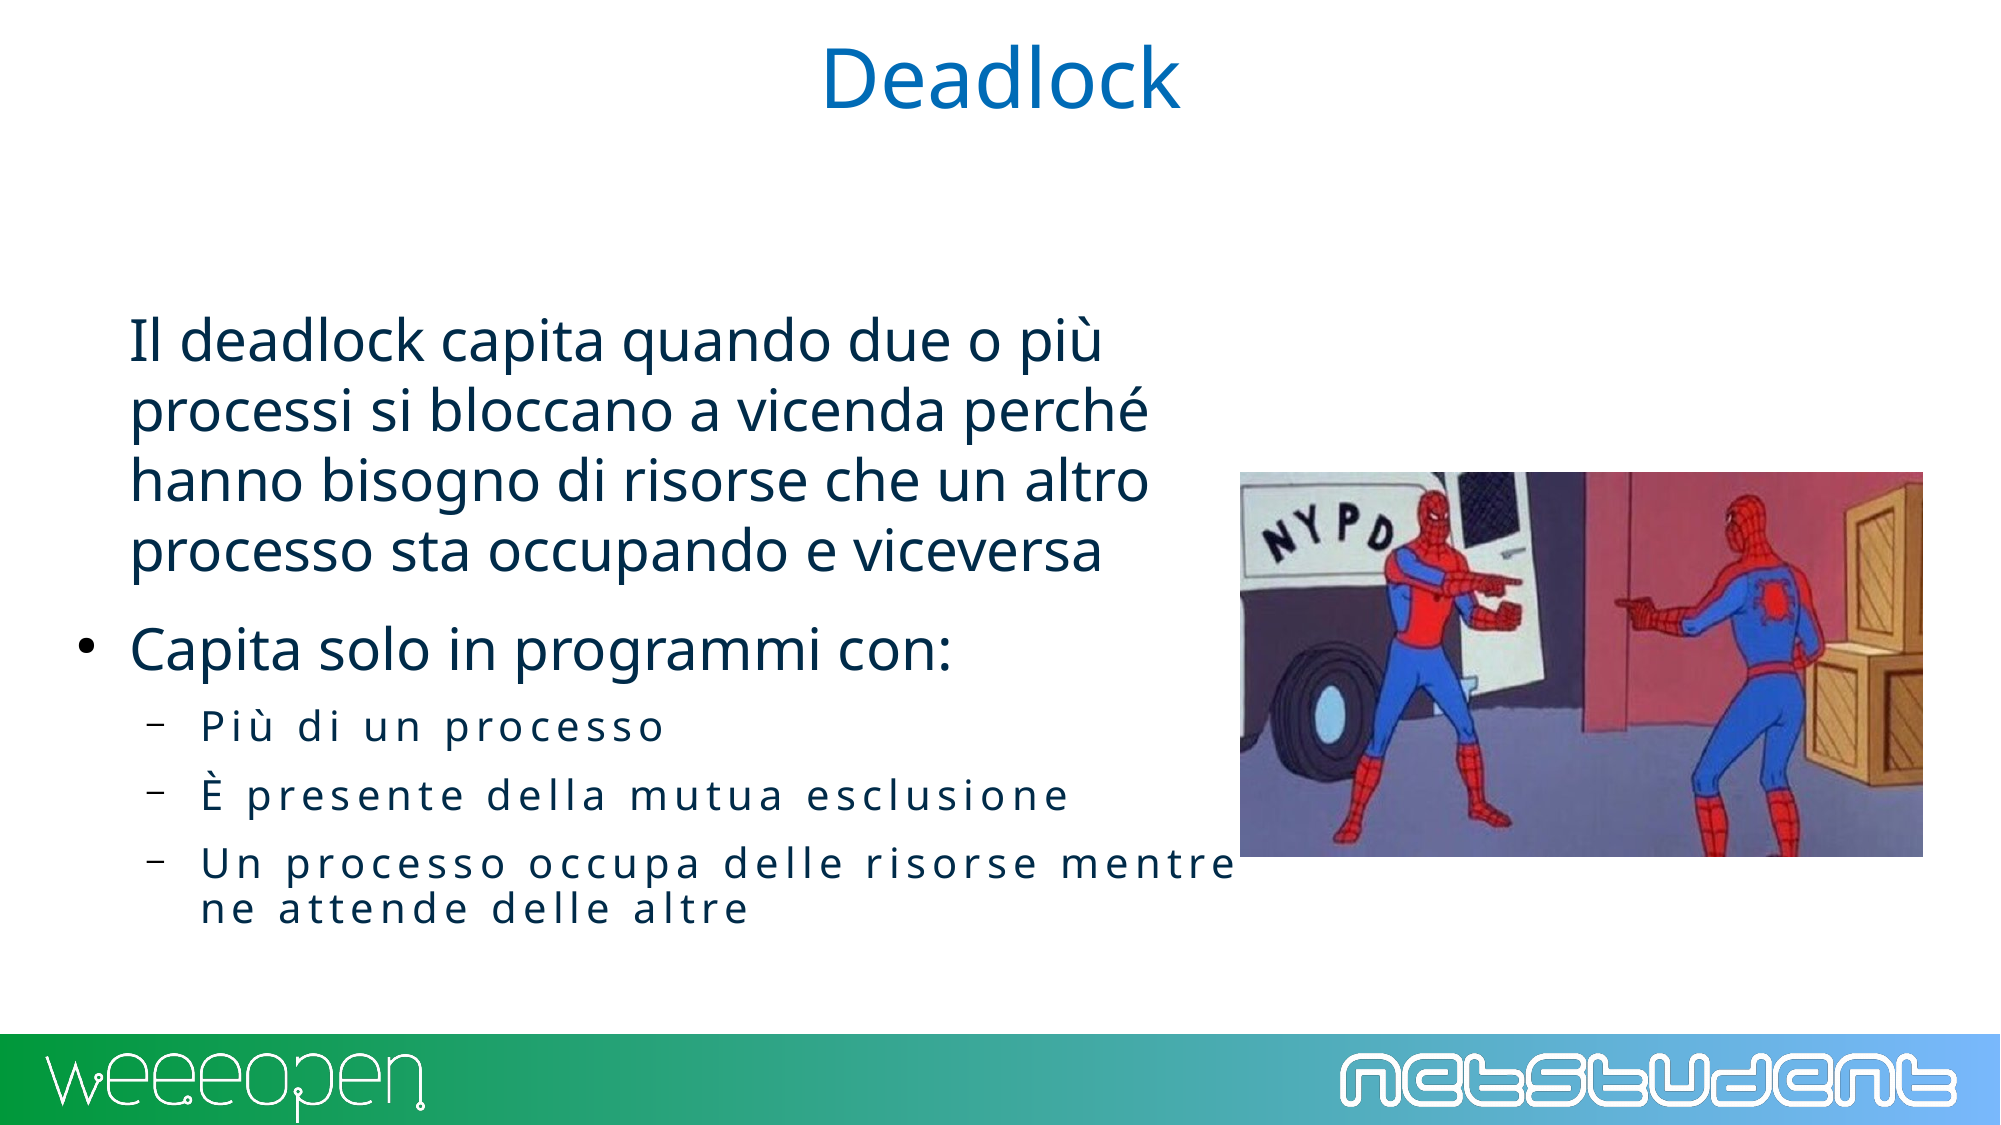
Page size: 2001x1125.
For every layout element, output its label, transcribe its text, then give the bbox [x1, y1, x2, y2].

title Deadlock [43, 29, 1959, 247]
picture [1240, 472, 1923, 857]
picture [1340, 1053, 1957, 1107]
picture [45, 1053, 425, 1123]
list Il deadlock capita quando due o più processi si bloccano a vicenda perché hanno bisogno di risorse che un altro processo sta occupando e viceversa Capita solo in programmi con: Più di un processo È presente della mutua esclusione Un processo occupa delle risorse mentre ne attende delle altre [43, 295, 1270, 1010]
